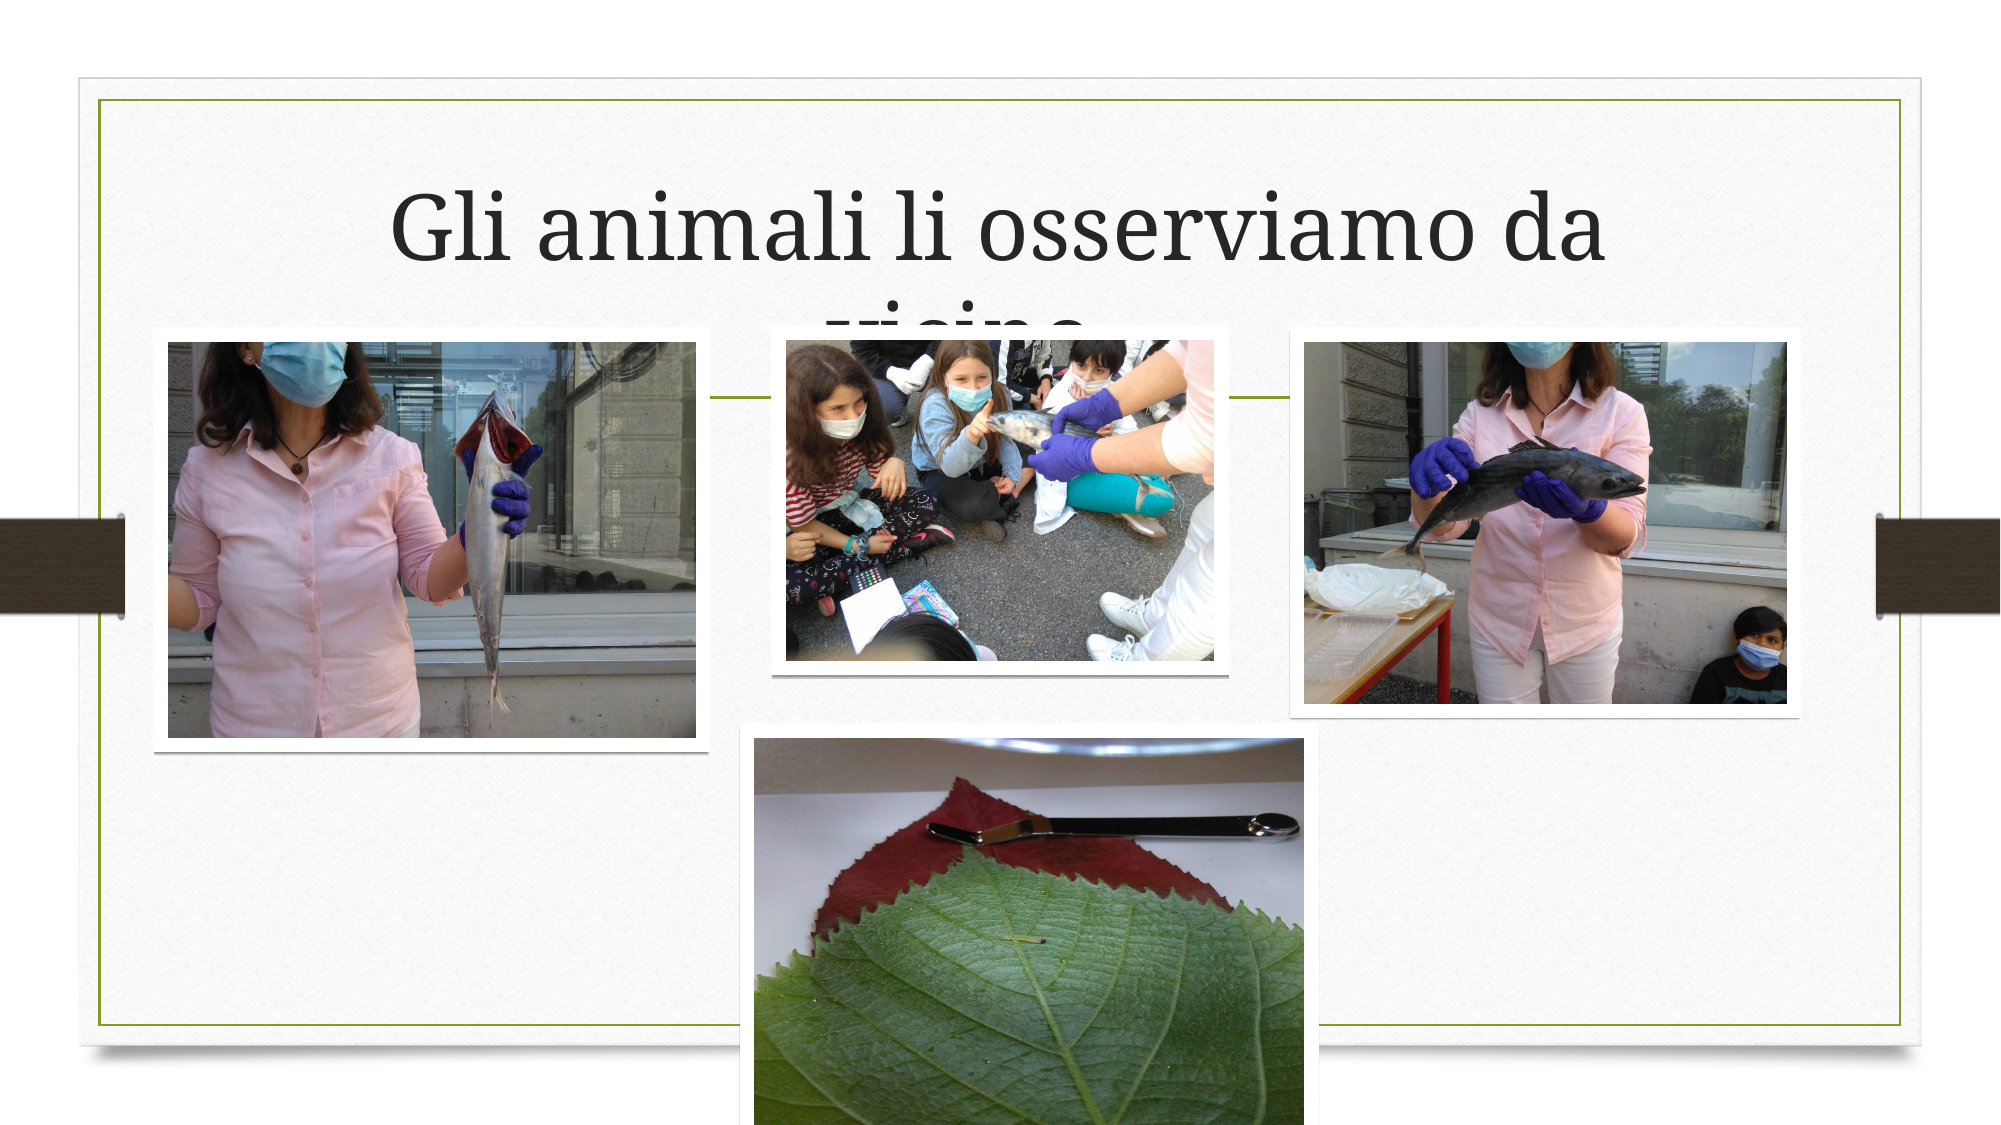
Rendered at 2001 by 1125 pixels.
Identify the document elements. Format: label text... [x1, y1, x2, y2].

picture [0, 0, 2001, 1125]
picture [754, 737, 1305, 1125]
title Gli animali li osserviamo da vicino… [212, 161, 1788, 376]
